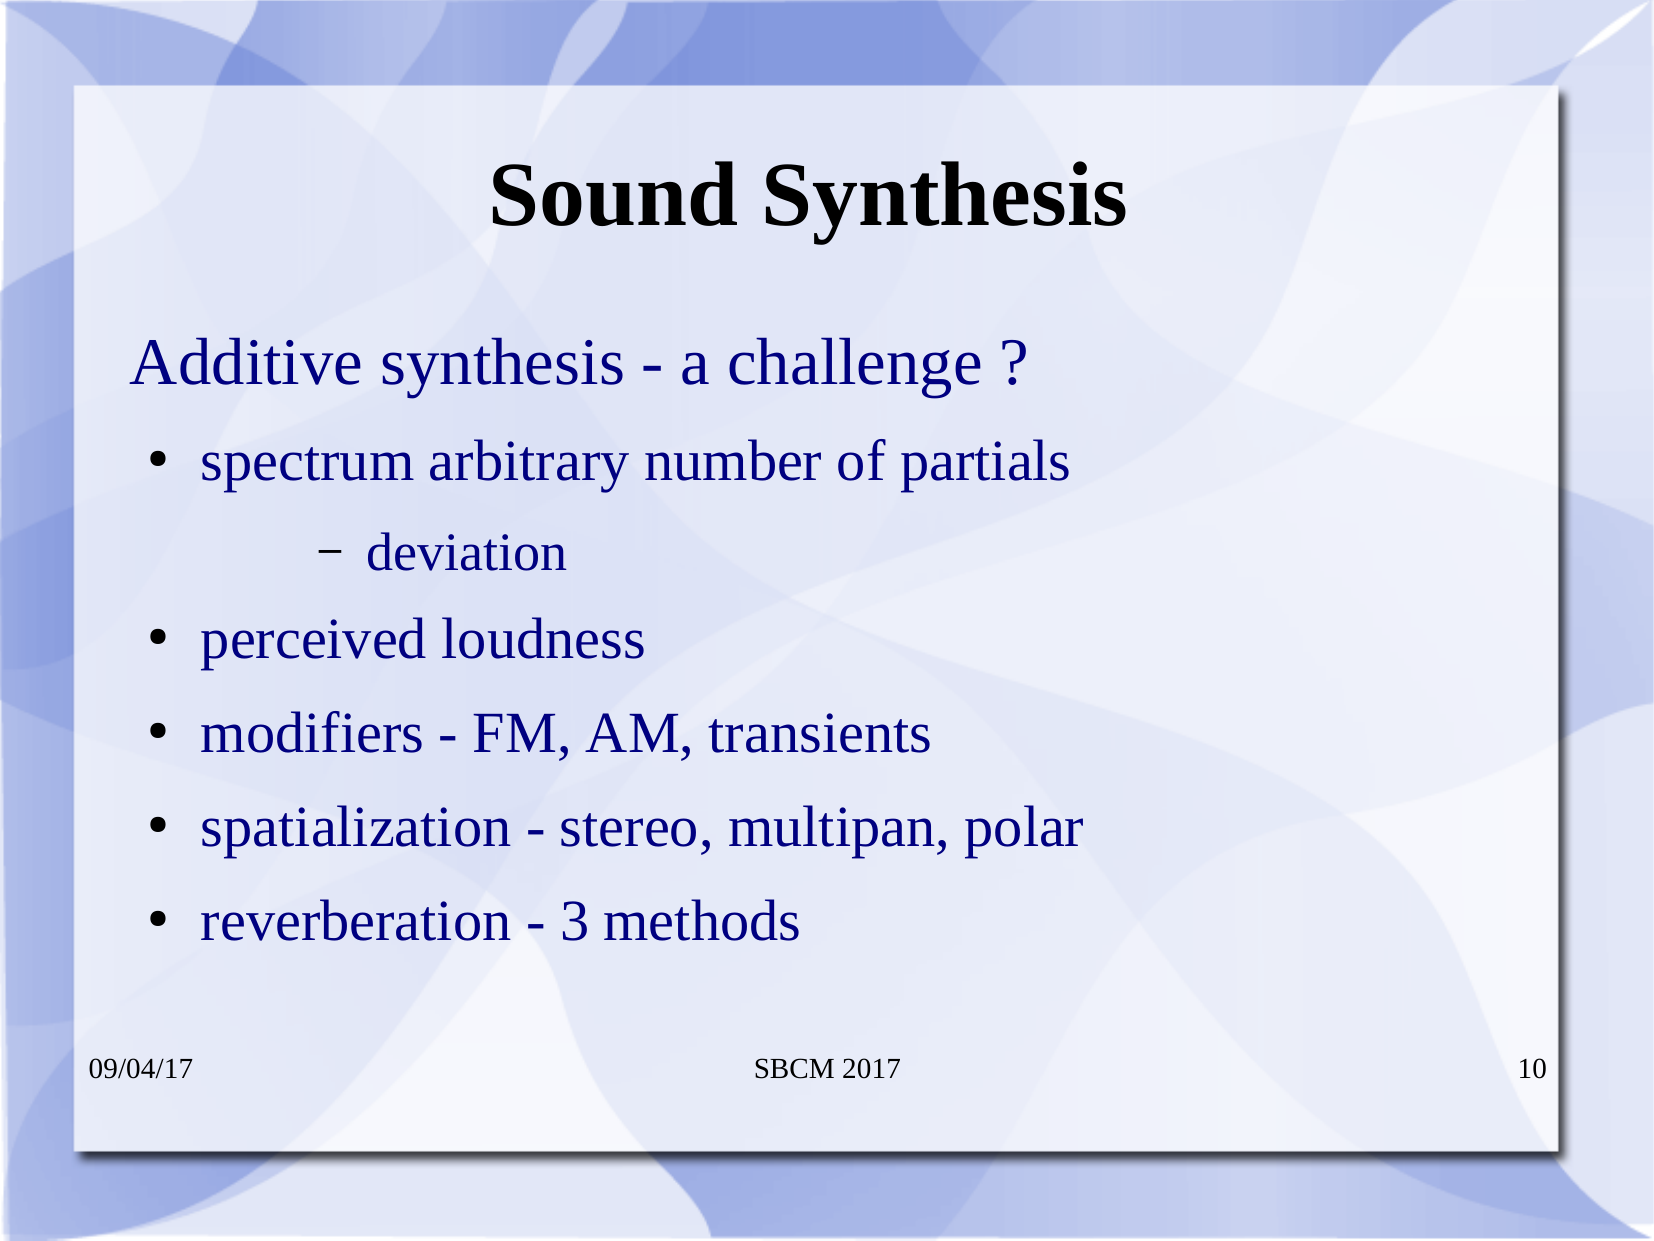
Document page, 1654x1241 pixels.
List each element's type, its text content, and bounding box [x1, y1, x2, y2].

title Sound Synthesis [82, 98, 1536, 291]
list Additive synthesis - a challenge ? spectrum arbitrary number of partials deviation perceived loudness modifiers - FM, AM, transients spatialization - stereo, multipan, polar reverberation - 3 methods [129, 324, 1489, 1057]
picture [0, 0, 1654, 1241]
